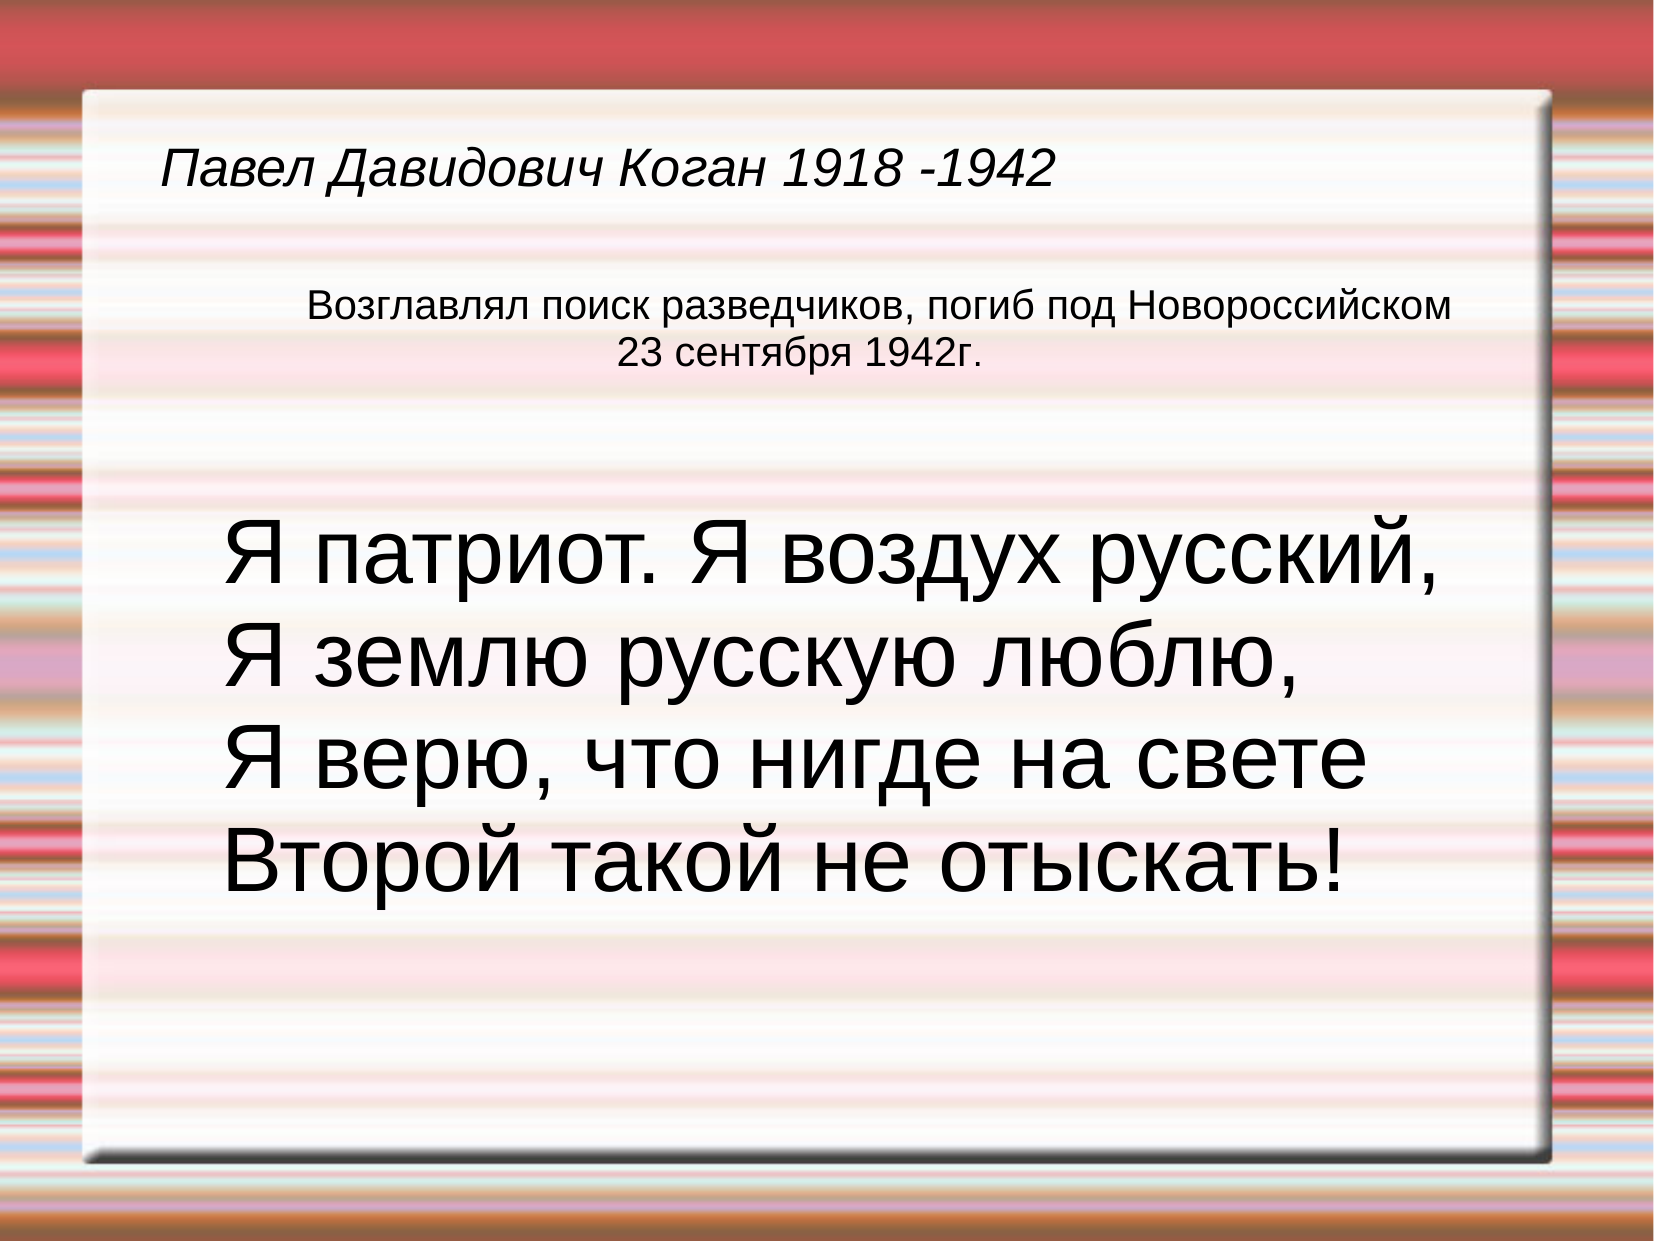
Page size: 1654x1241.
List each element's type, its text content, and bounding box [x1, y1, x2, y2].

picture [0, 0, 1654, 1241]
text_box Павел Давидович Коган 1918 -1942 Возглавлял поиск разведчиков, погиб под Новороссийском 23 сентября 1942г. Я патриот. Я воздух русский, Я землю русскую люблю, Я верю, что нигде на свете Второй такой не отыскать! [130, 129, 1527, 1158]
